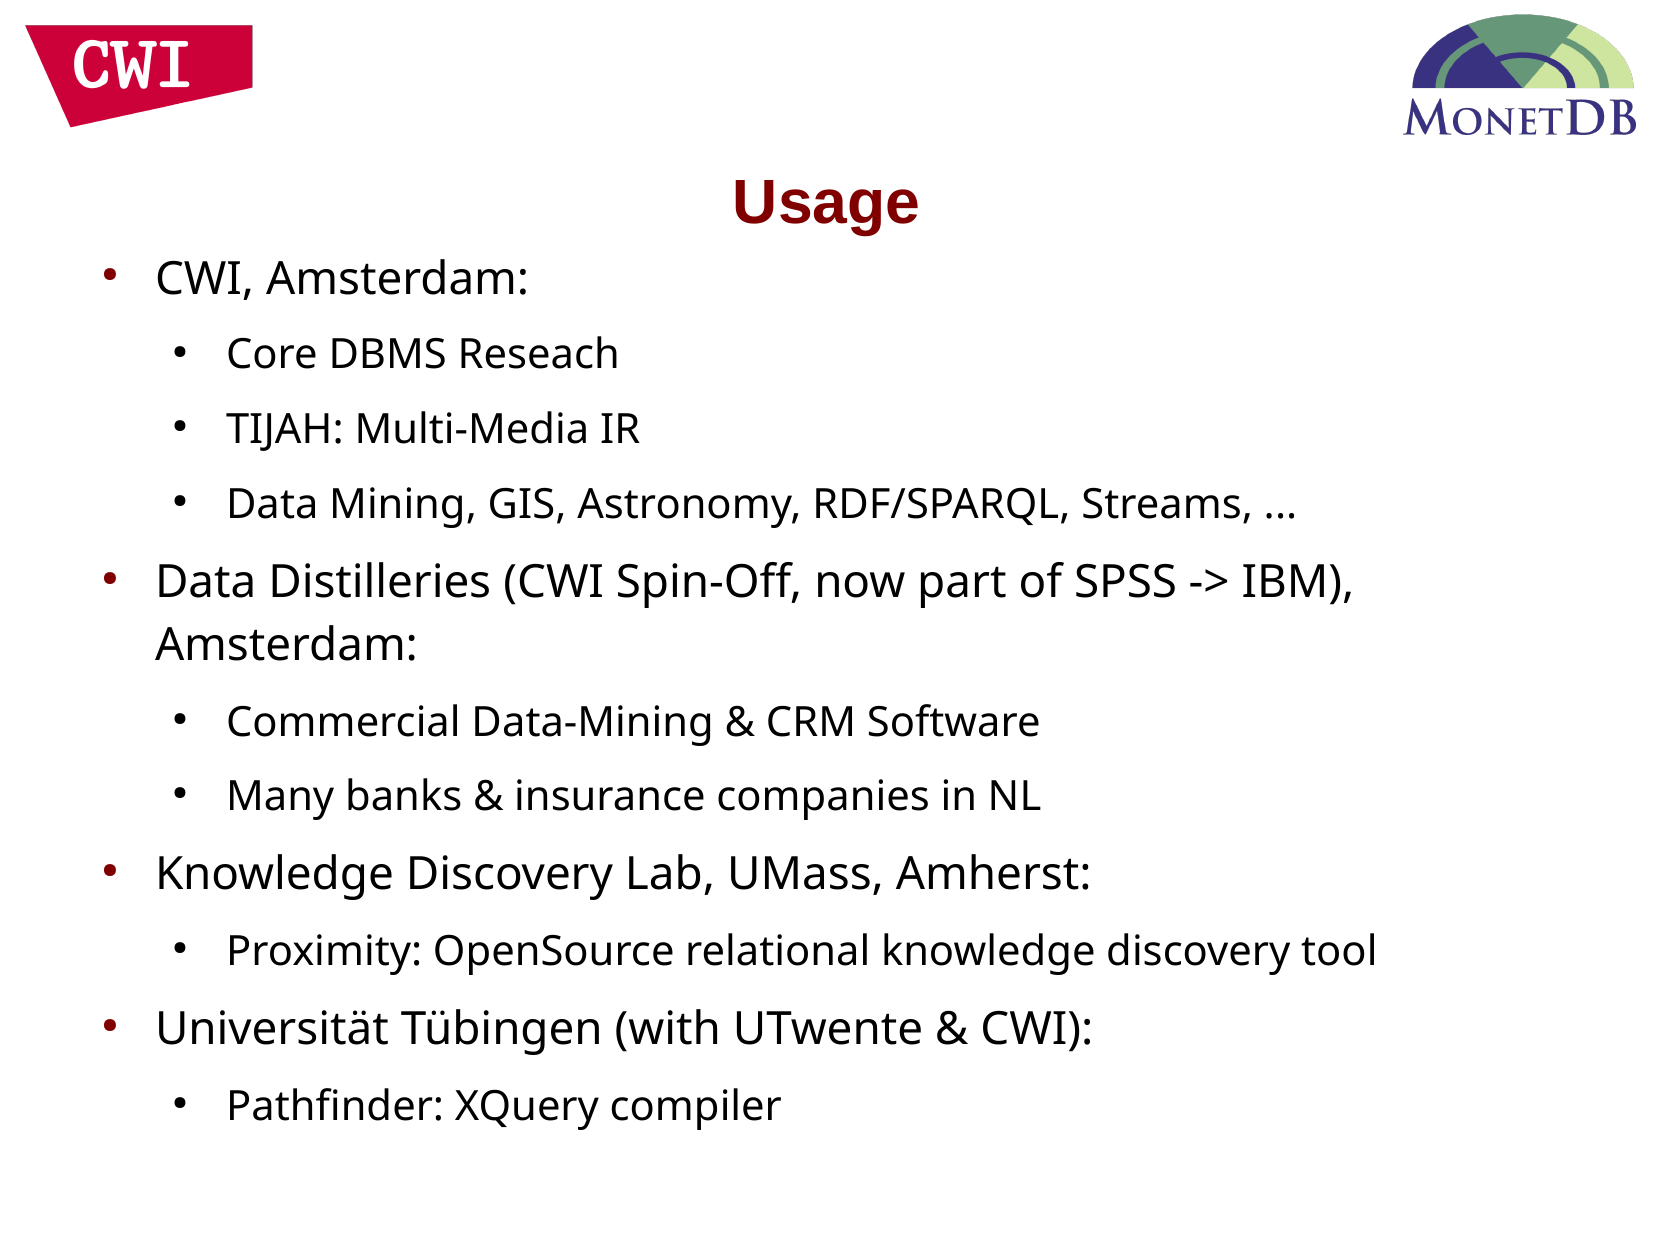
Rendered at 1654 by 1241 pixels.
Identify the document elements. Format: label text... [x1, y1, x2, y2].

picture [0, 0, 278, 150]
title Usage [0, 155, 1654, 254]
list CWI, Amsterdam: Core DBMS Reseach TIJAH: Multi-Media IR Data Mining, GIS, Astronomy, RDF/SPARQL, Streams, ... Data Distilleries (CWI Spin-Off, now part of SPSS -> IBM), Amsterdam: Commercial Data-Mining & CRM Software Many banks & insurance companies in NL Knowledge Discovery Lab, UMass, Amherst: Proximity: OpenSource relational knowledge discovery tool Universität Tübingen (with UTwente & CWI): Pathfinder: XQuery compiler [69, 240, 1602, 1094]
picture [1403, 14, 1636, 135]
